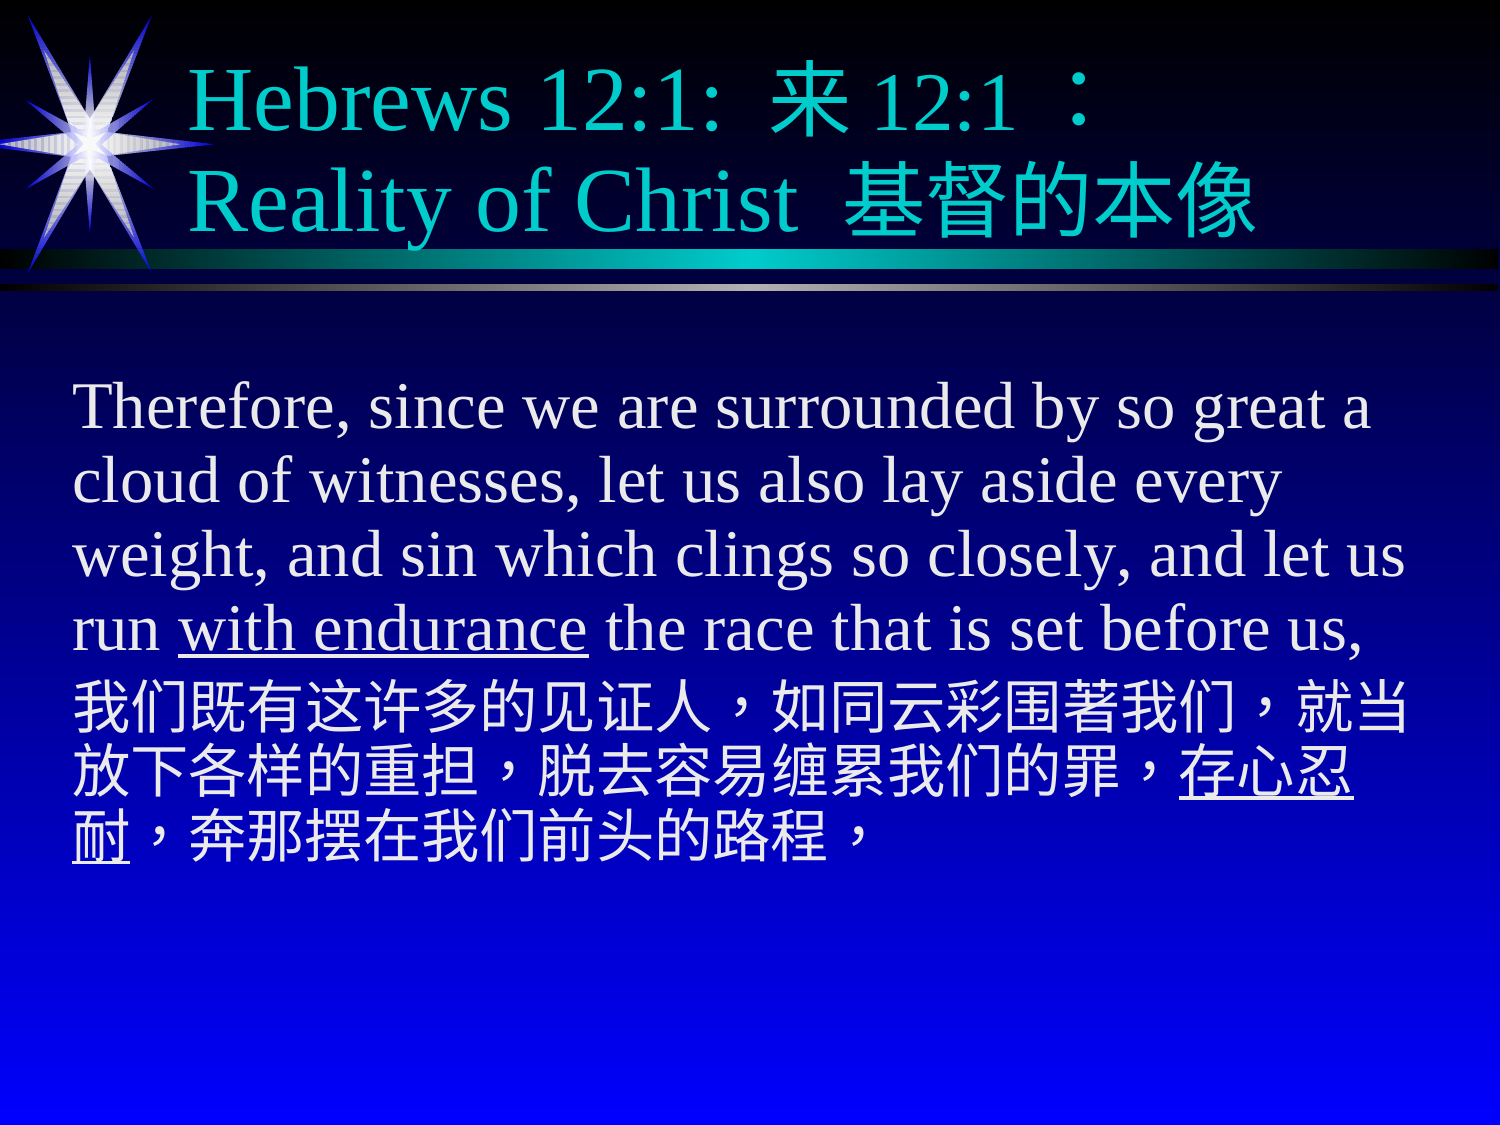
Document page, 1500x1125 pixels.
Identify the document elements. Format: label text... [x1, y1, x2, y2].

title Hebrews 12:1: 来12:1： Reality of Christ 基督的本像 [187, 47, 1463, 253]
text_box Therefore, since we are surrounded by so great a cloud of witnesses, let us also lay aside every weight, and sin which clings so closely, and let us run with endurance the race that is set before us, 我们既有这许多的见证人，如同云彩围著我们，就当放下各样的重担，脱去容易缠累我们的罪，存心忍耐，奔那摆在我们前头的路程， [57, 361, 1445, 980]
